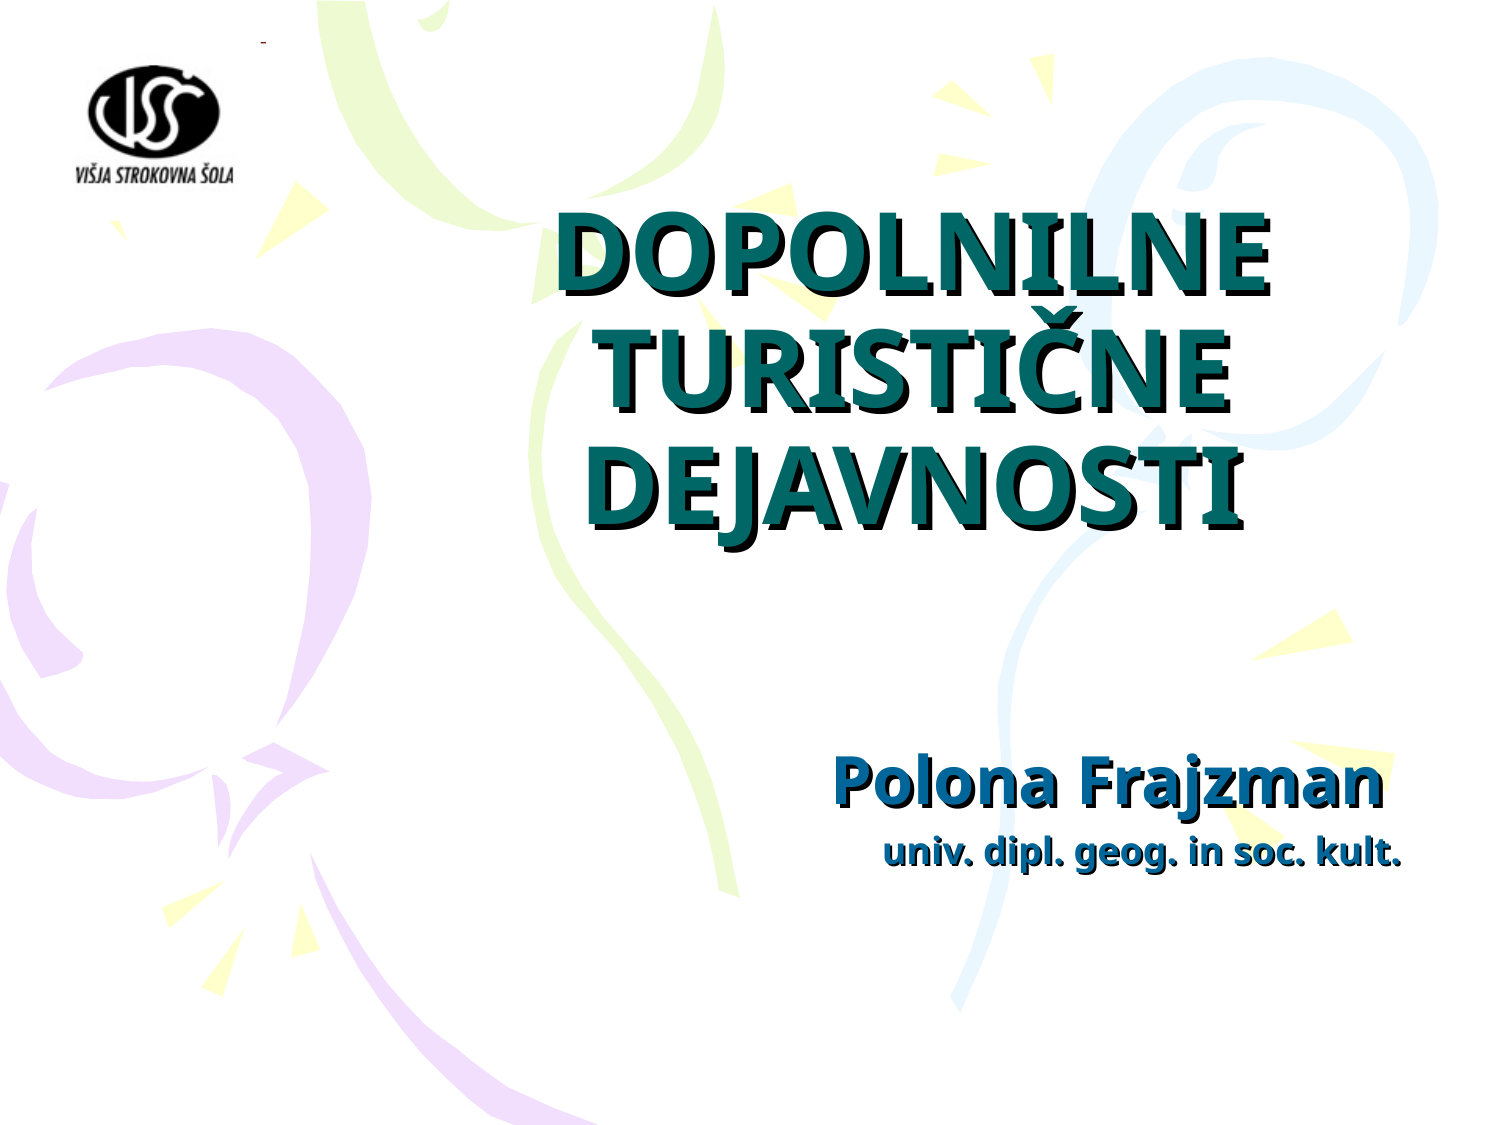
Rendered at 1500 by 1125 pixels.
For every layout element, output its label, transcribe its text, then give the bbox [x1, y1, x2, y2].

subtitle Polona Frajzman univ. dipl. geog. in soc. kult. [408, 633, 1417, 946]
picture [53, 42, 266, 221]
title DOPOLNILNE TURISTIČNE DEJAVNOSTI [402, 97, 1419, 686]
